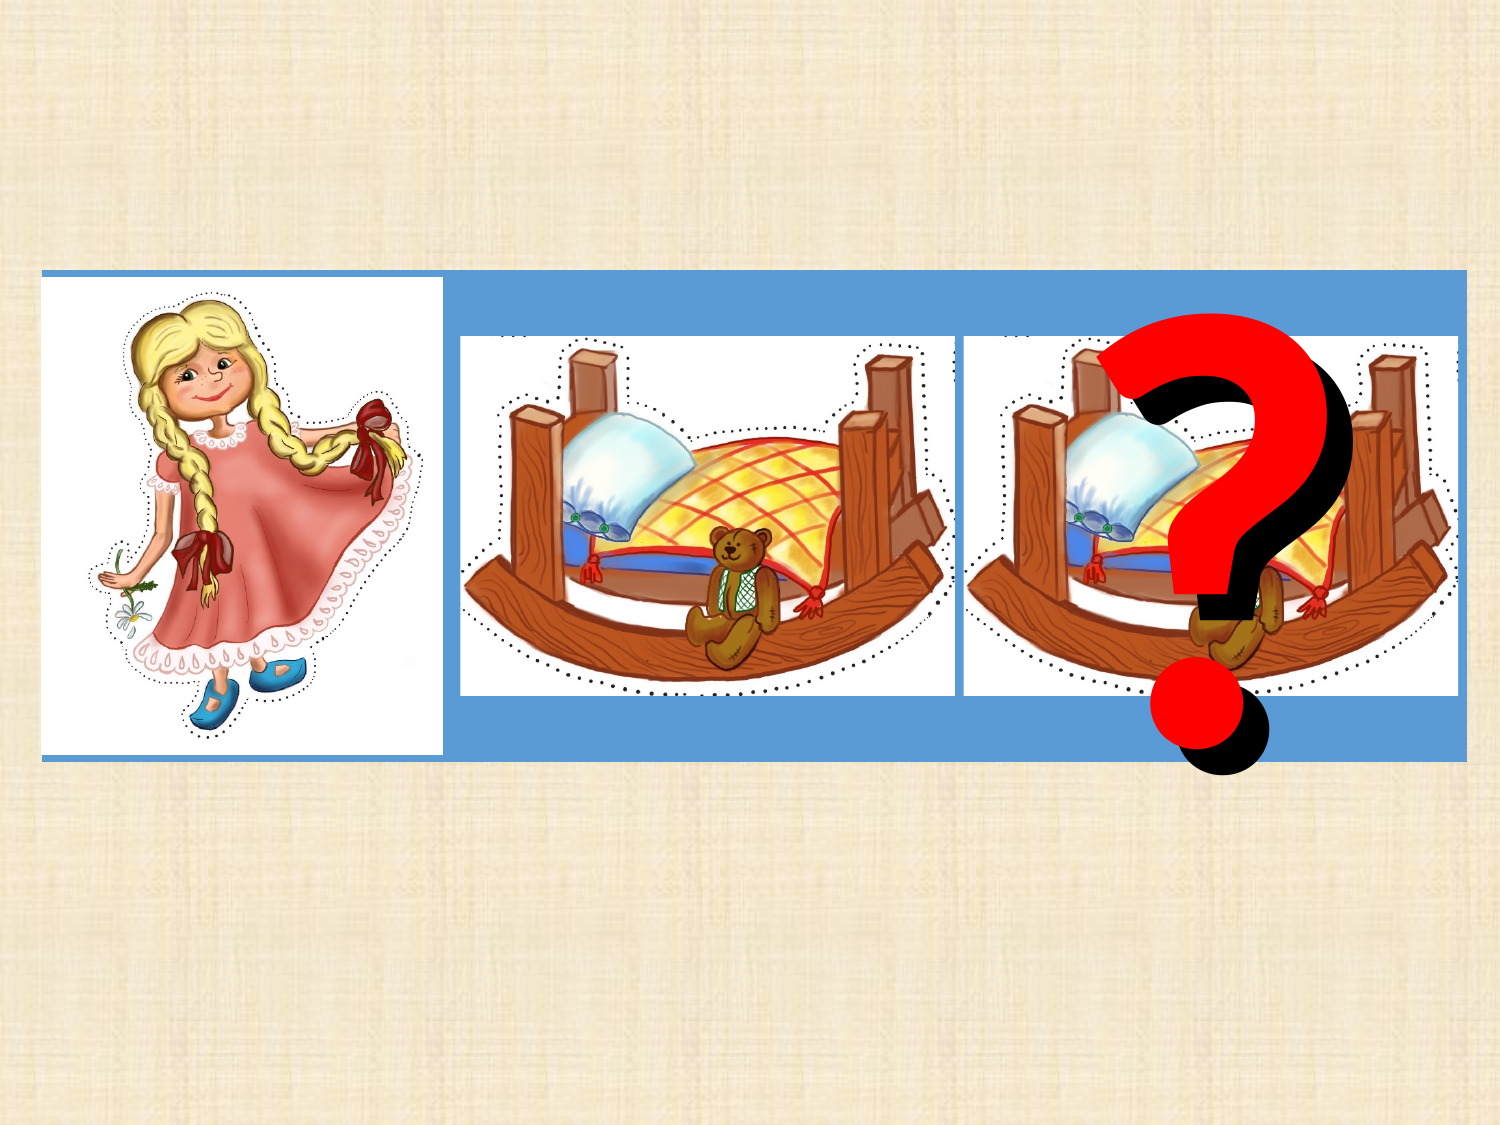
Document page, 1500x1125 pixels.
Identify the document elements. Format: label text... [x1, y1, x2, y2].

table_header [1348, 270, 1467, 762]
picture [41, 277, 443, 755]
table_header [960, 270, 1051, 762]
picture [460, 336, 955, 696]
text_box ? [1051, 113, 1348, 879]
picture [1348, 336, 1459, 696]
table_header [450, 270, 960, 762]
picture [963, 336, 1051, 696]
table_header [42, 270, 450, 762]
